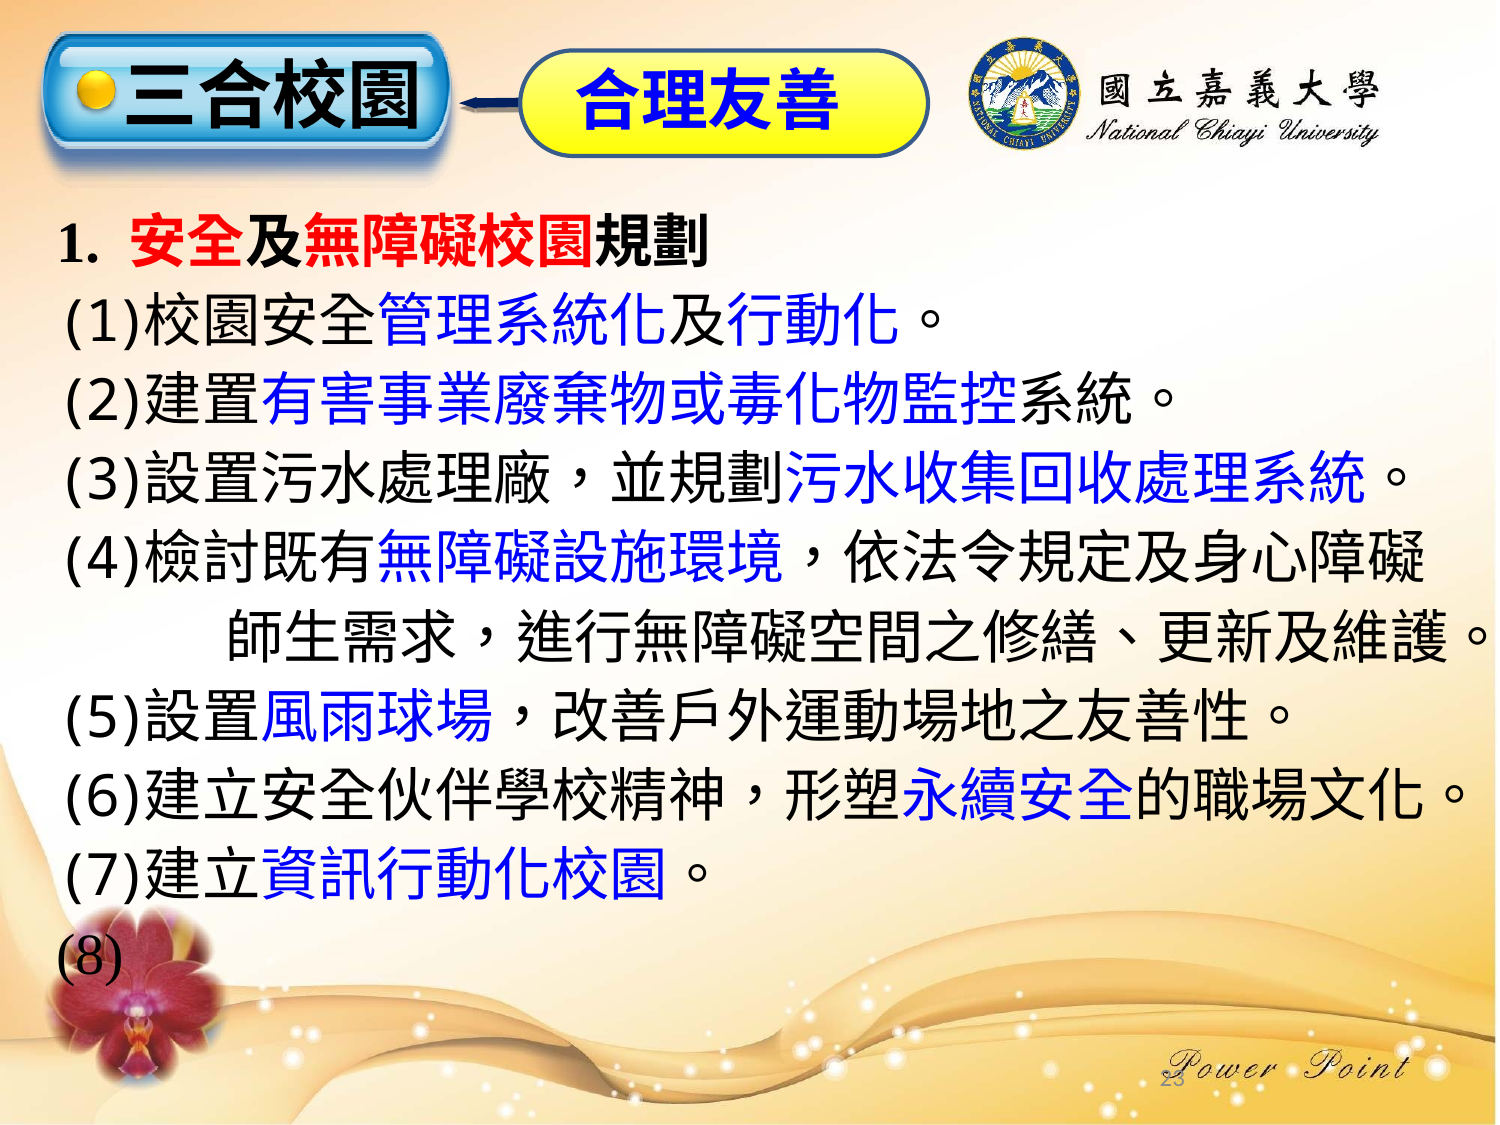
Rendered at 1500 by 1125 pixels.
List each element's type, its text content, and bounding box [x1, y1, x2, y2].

text_box 三合校園 [49, 40, 443, 147]
text_box 23 [1144, 1046, 1495, 1107]
text_box [543, 53, 928, 156]
text_box 1. 安全及無障礙校園規劃 校園安全管理系統化及行動化。 建置有害事業廢棄物或毒化物監控系統。 設置污水處理廠，並規劃污水收集回收處理系統。 檢討既有無障礙設施環境，依法令規定及身心障礙 師生需求，進行無障礙空間之修繕、更新及維護。 設置風雨球場，改善戶外運動場地之友善性。 建立安全伙伴學校精神，形塑永續安全的職場文化。 建立資訊行動化校園。 [41, 187, 1500, 994]
picture [32, 31, 460, 188]
text_box 合理友善 [522, 50, 893, 147]
